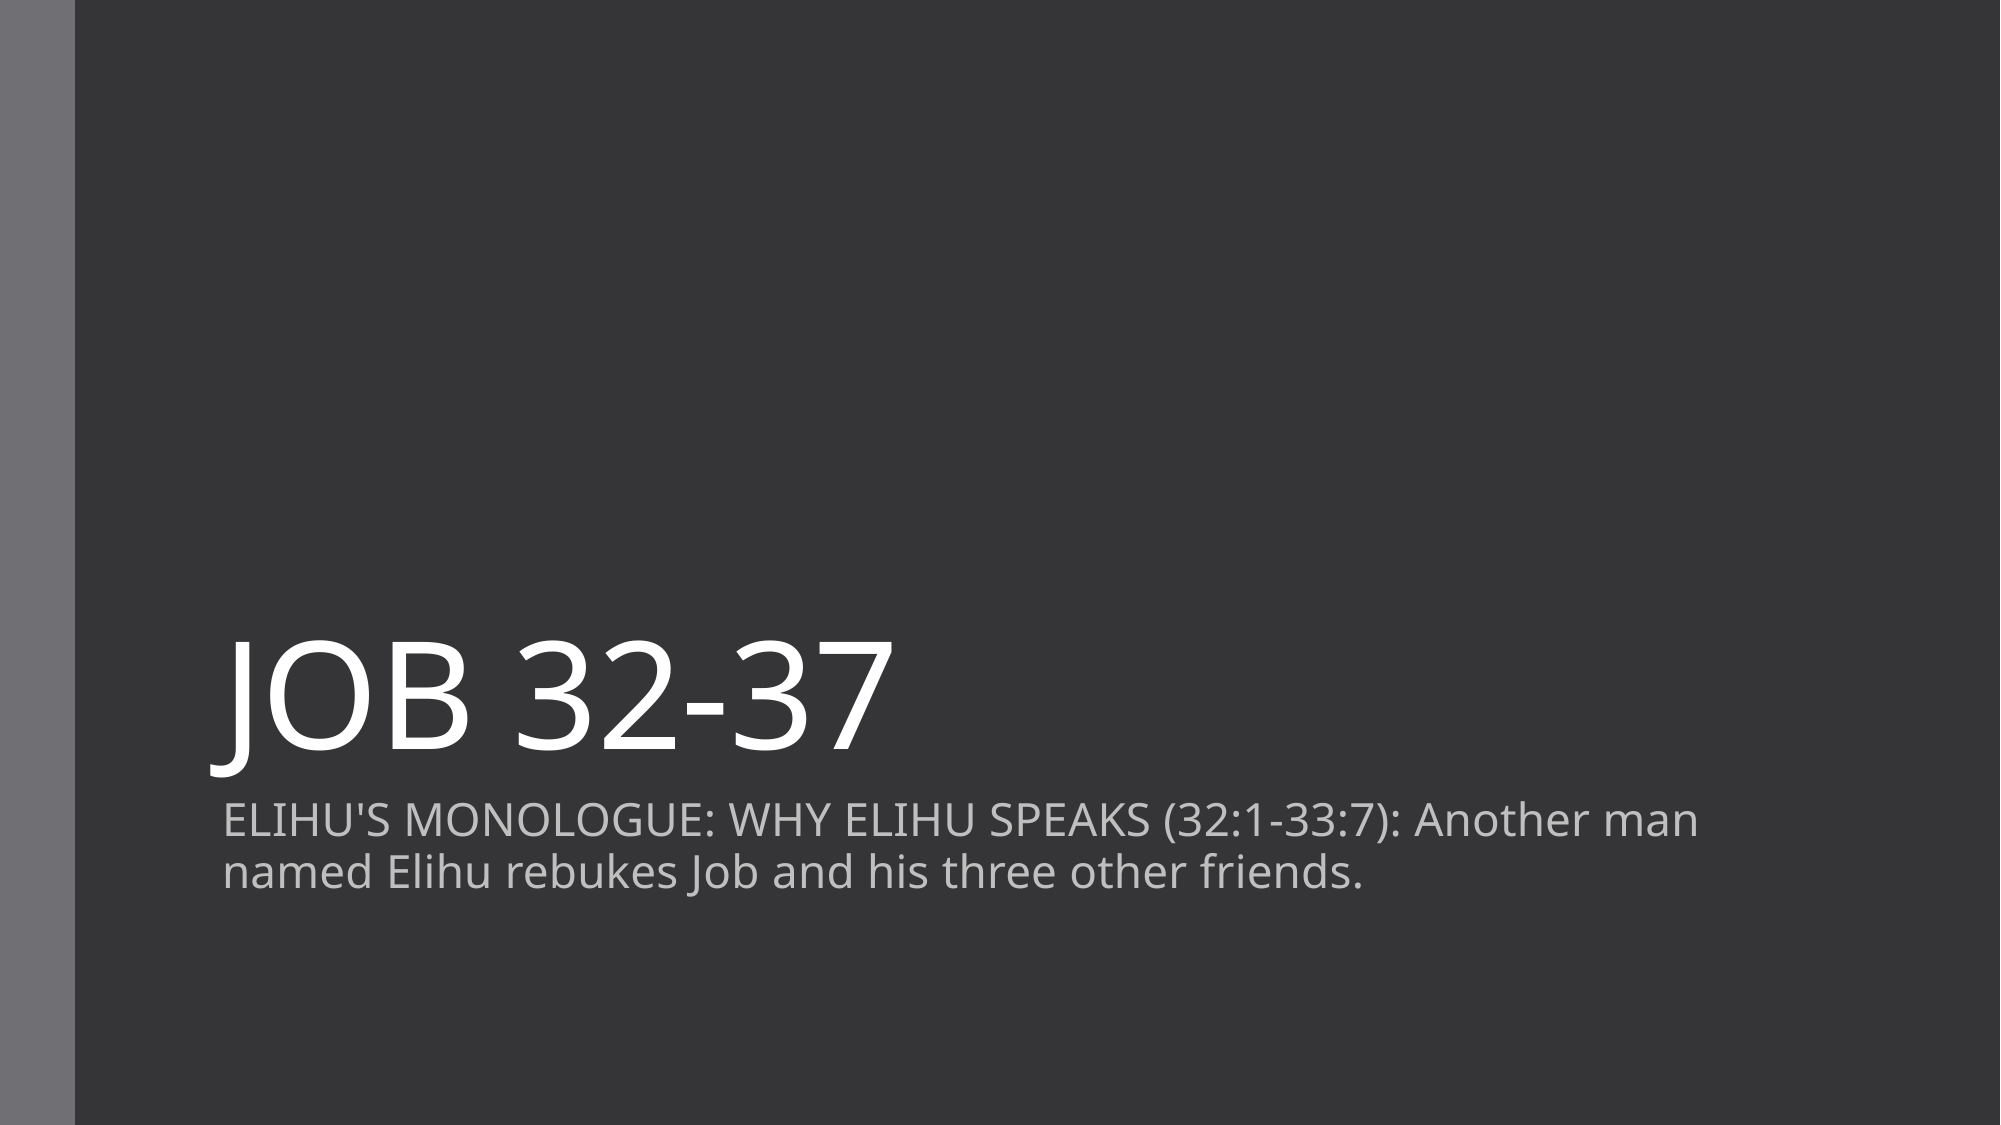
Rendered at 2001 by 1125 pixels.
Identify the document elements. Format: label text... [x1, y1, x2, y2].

title JOB 32-37 [206, 124, 1752, 787]
subtitle ELIHU'S MONOLOGUE: WHY ELIHU SPEAKS (32:1-33:7): Another man named Elihu rebukes Job and his three other friends. [206, 787, 1752, 1066]
